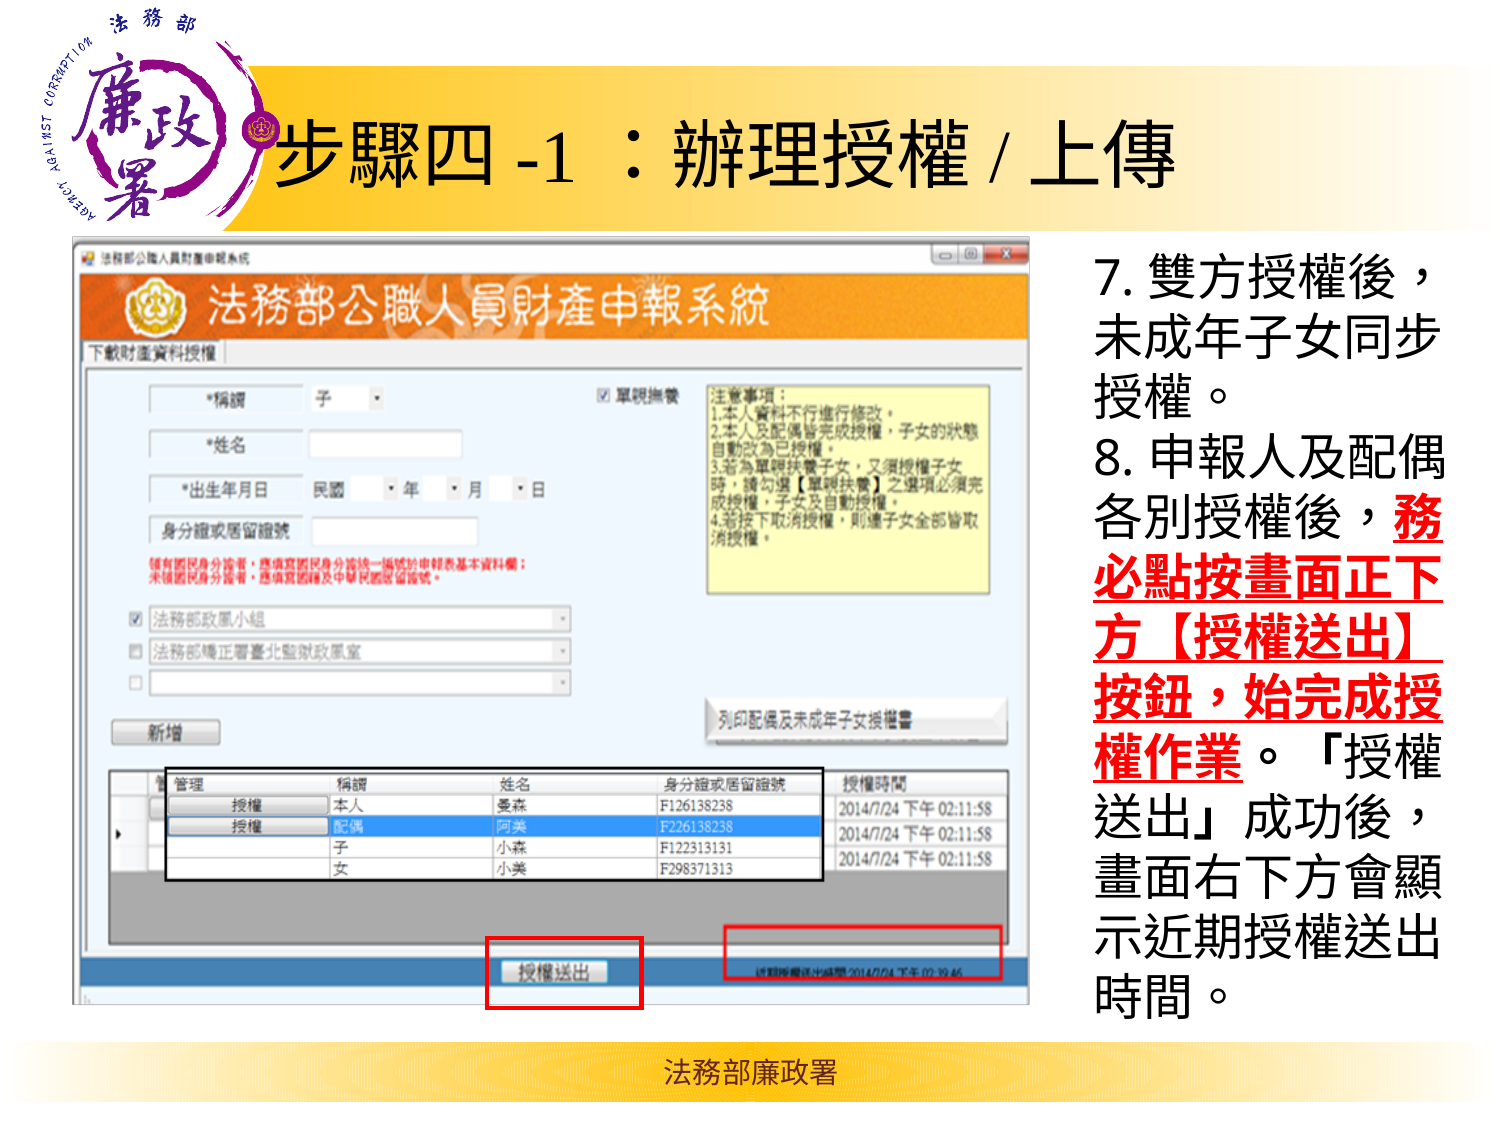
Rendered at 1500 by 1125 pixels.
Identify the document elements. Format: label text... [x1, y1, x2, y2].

text_box 7.雙方授權後，未成年子女同步授權。 8.申報人及配偶各別授權後，務必點按畫面正下方【授權送出】按鈕，始完成授權作業。「授權送出」成功後，畫面右下方會顯示近期授權送出時間。 [1078, 238, 1500, 1033]
title 步驟四-1：辦理授權/上傳 [257, 70, 1426, 235]
text_box 法務部廉政署 [513, 1046, 989, 1107]
picture [70, 234, 1032, 1008]
picture [489, 940, 639, 1006]
